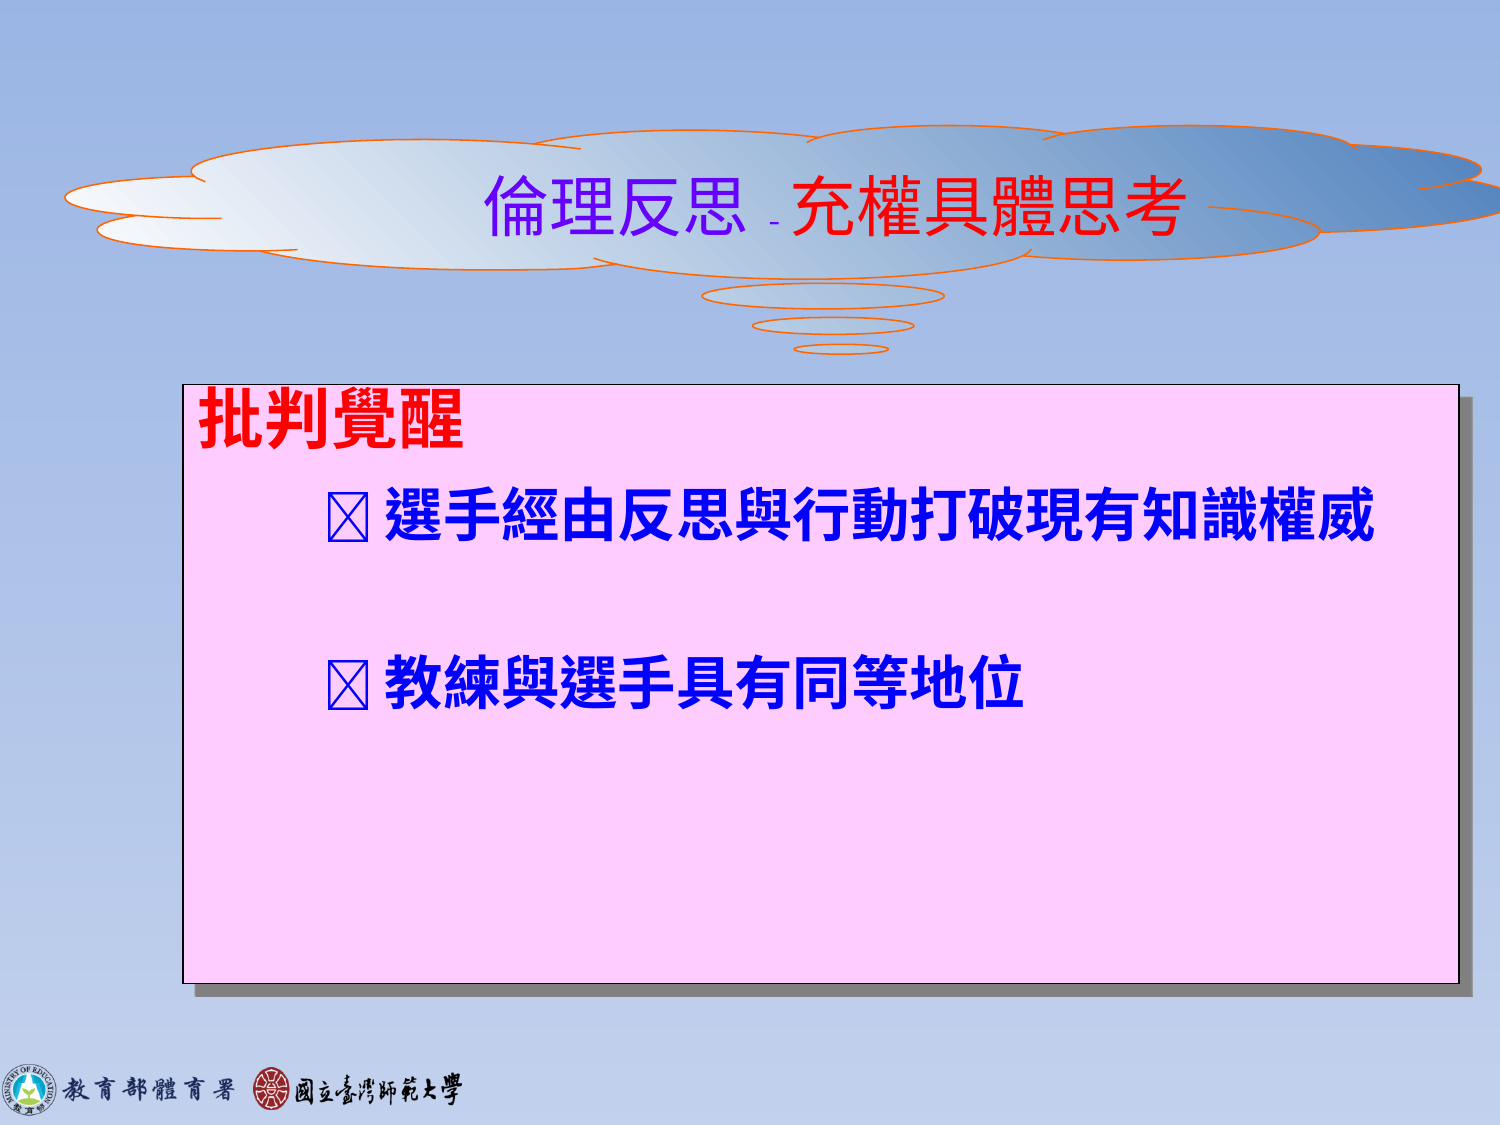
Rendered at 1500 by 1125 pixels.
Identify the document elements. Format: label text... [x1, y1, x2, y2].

text_box 批判覺醒 選手經由反思與行動打破現有知識權威 教練與選手具有同等地位 [183, 384, 1459, 983]
text_box 倫理反思-充權具體思考 [64, 125, 1500, 280]
text_box 倫理反思-充權具體思考 [702, 283, 945, 309]
text_box 倫理反思-充權具體思考 [794, 344, 889, 355]
text_box 倫理反思-充權具體思考 [752, 317, 914, 335]
